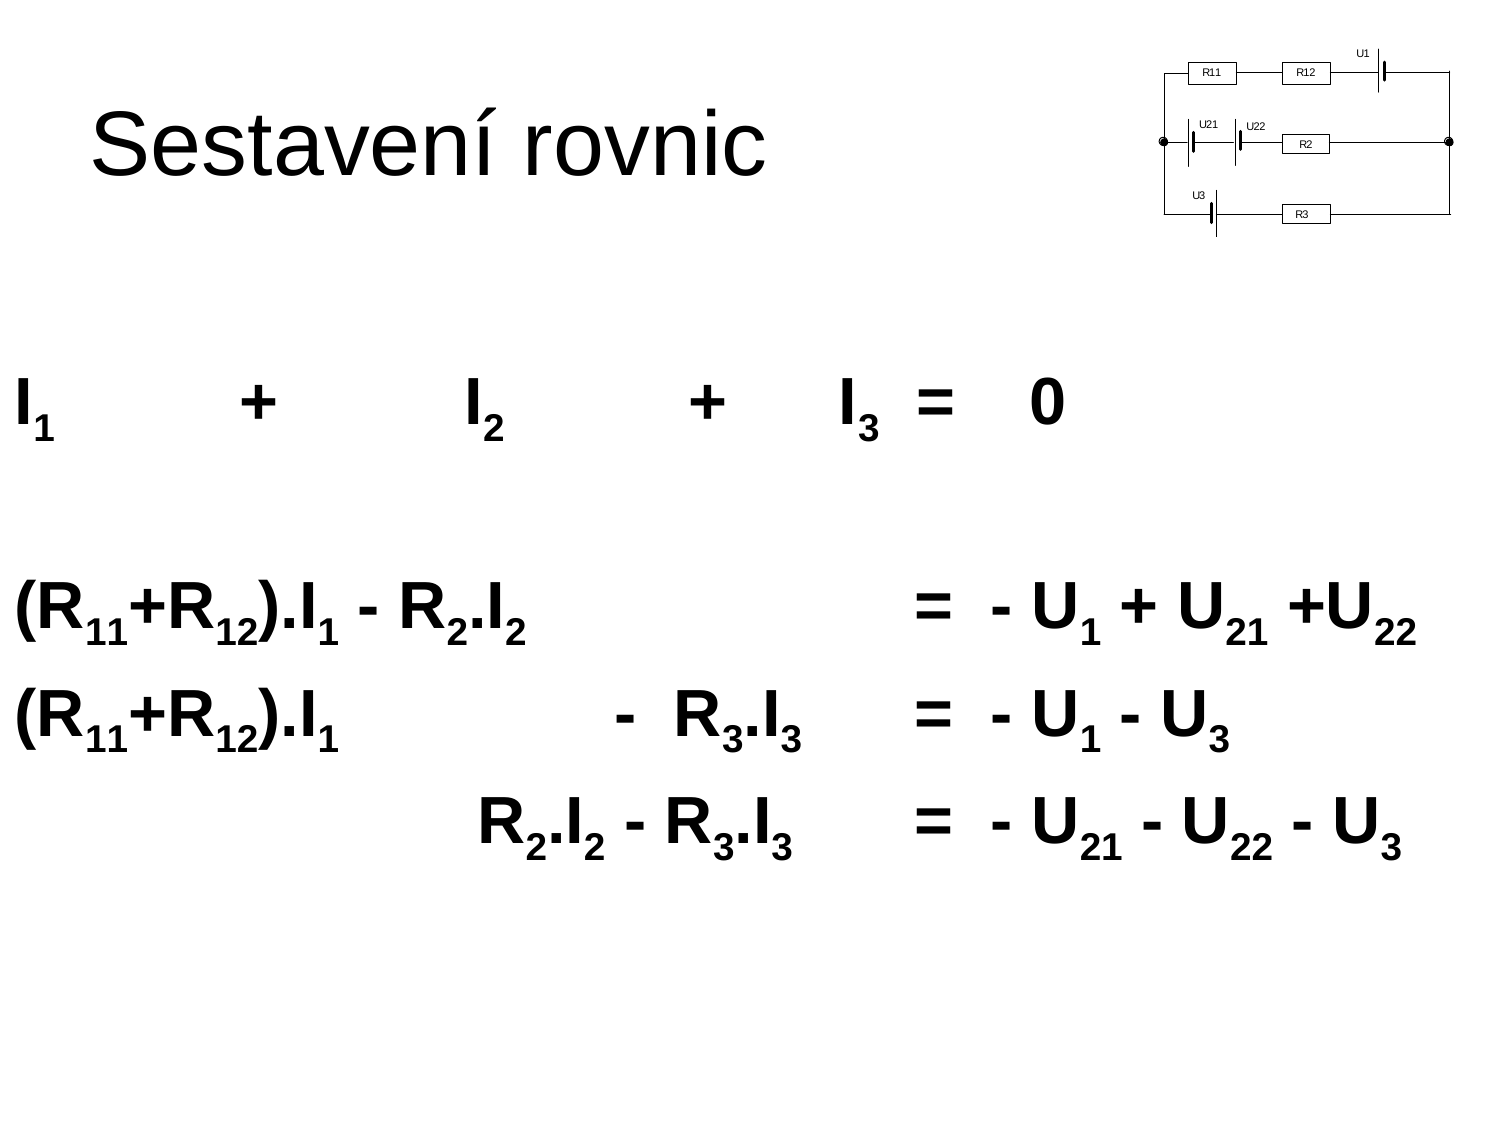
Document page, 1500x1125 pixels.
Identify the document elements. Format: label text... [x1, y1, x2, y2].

list I1 + I2 + I3 = 0 (R11+R12).I1 - R2.I2 = - U1 + U21 +U22 (R11+R12).I1 - R3.I3 = - U1 - U3 R2.I2 - R3.I3 = - U21 - U22 - U3 [0, 350, 1500, 1006]
title Sestavení rovnic [74, 45, 1046, 233]
chart [1116, 0, 1459, 238]
